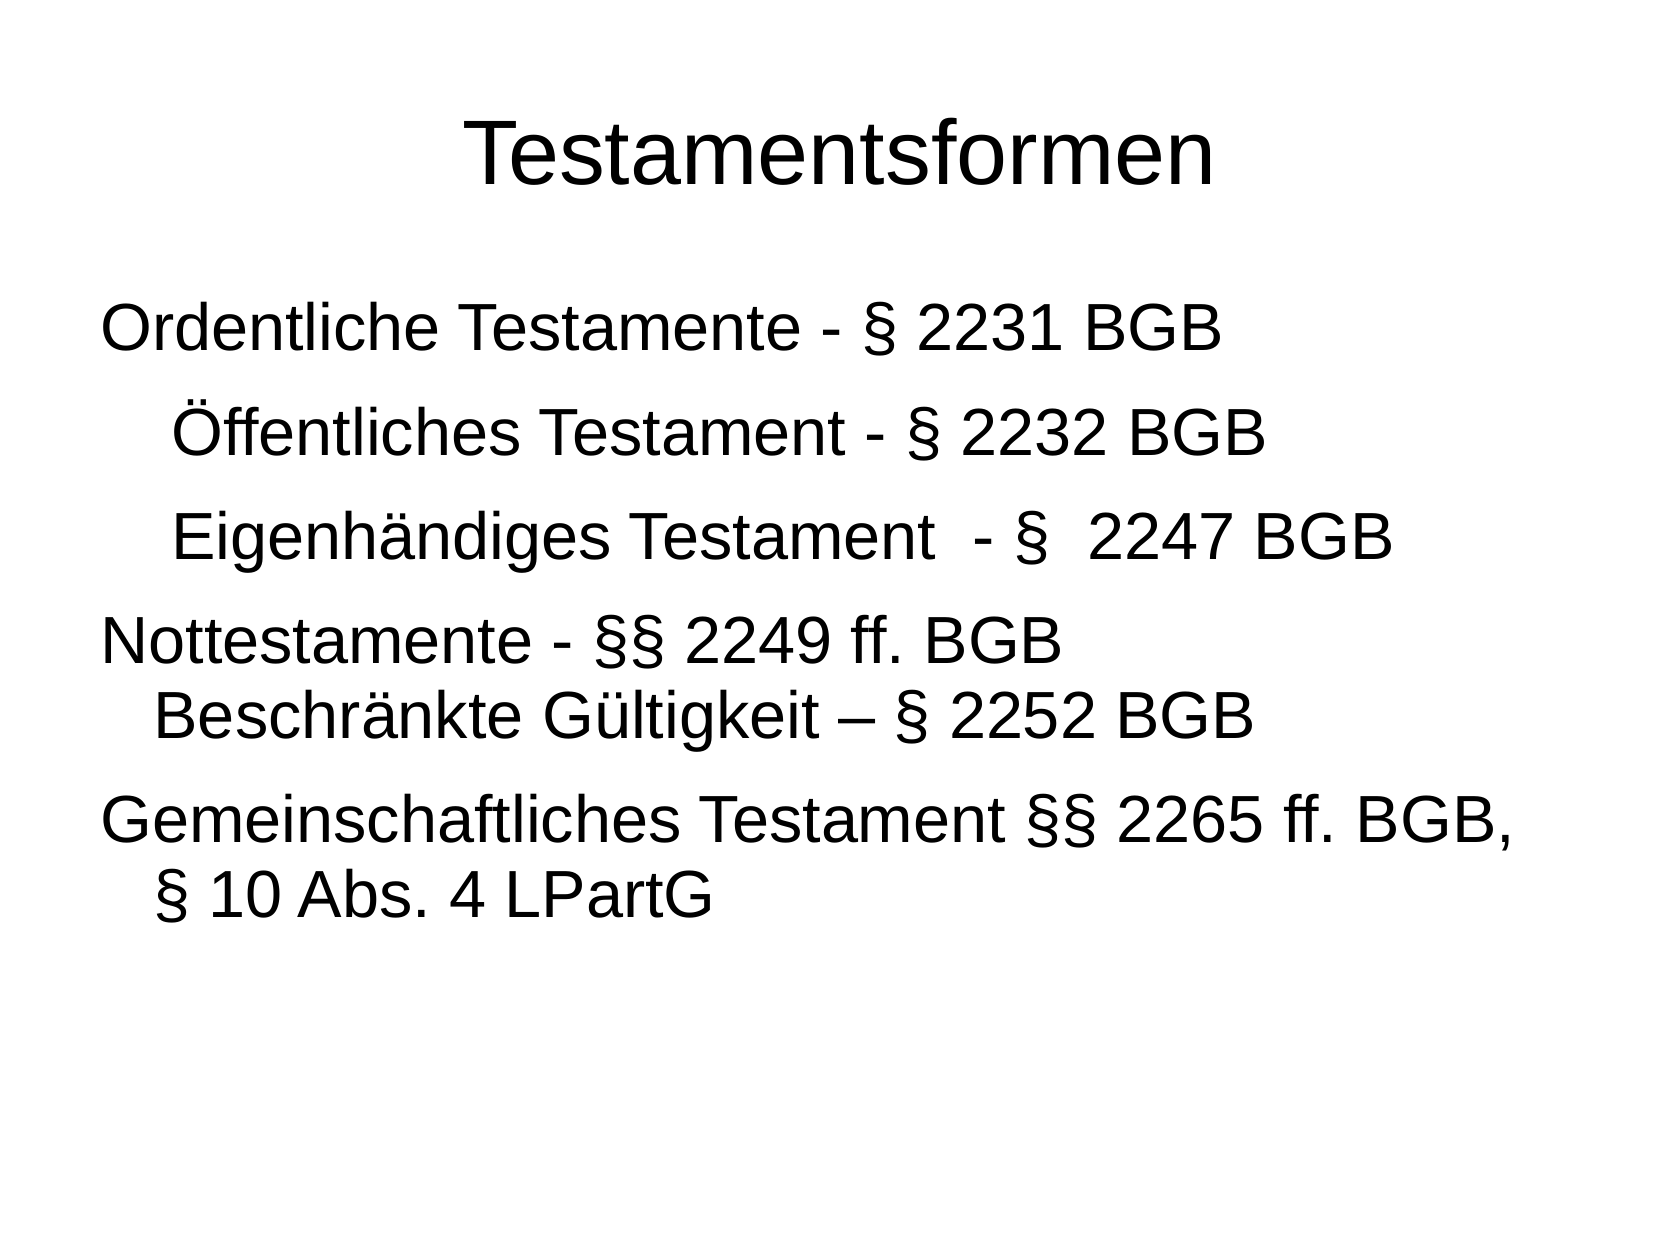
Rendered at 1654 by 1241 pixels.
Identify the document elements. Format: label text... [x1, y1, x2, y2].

list Ordentliche Testamente - § 2231 BGB Öffentliches Testament - § 2232 BGB Eigenhändiges Testament - § 2247 BGB Nottestamente - §§ 2249 ff. BGB Beschränkte Gültigkeit – § 2252 BGB Gemeinschaftliches Testament §§ 2265 ff. BGB, § 10 Abs. 4 LPartG [82, 290, 1571, 1094]
title Testamentsformen [82, 56, 1571, 250]
